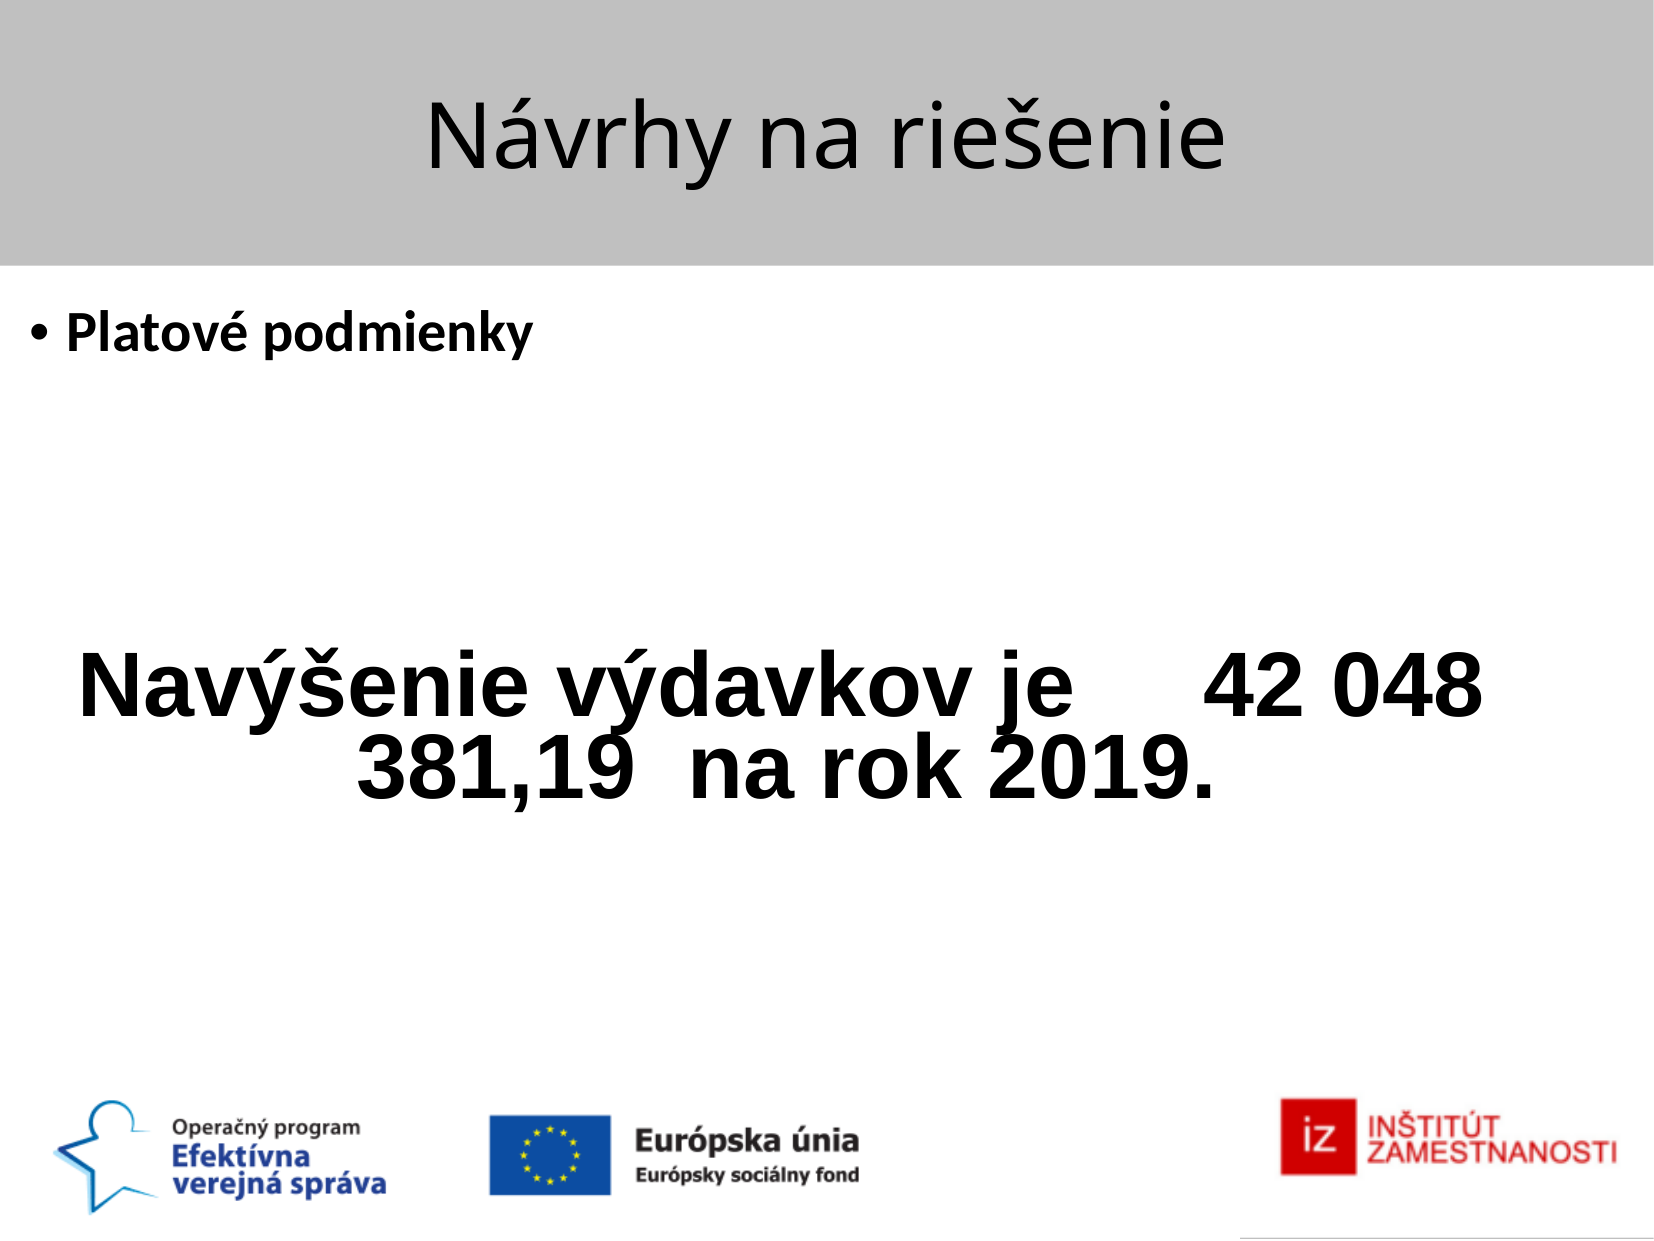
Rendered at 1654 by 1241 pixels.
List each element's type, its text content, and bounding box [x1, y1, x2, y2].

list • Platové podmienky Navýšenie výdavkov je 42 048 381,19 na rok 2019. [29, 295, 1533, 1077]
picture [29, 1077, 886, 1241]
picture [1240, 1033, 1654, 1241]
title Návrhy na riešenie [88, 29, 1565, 237]
